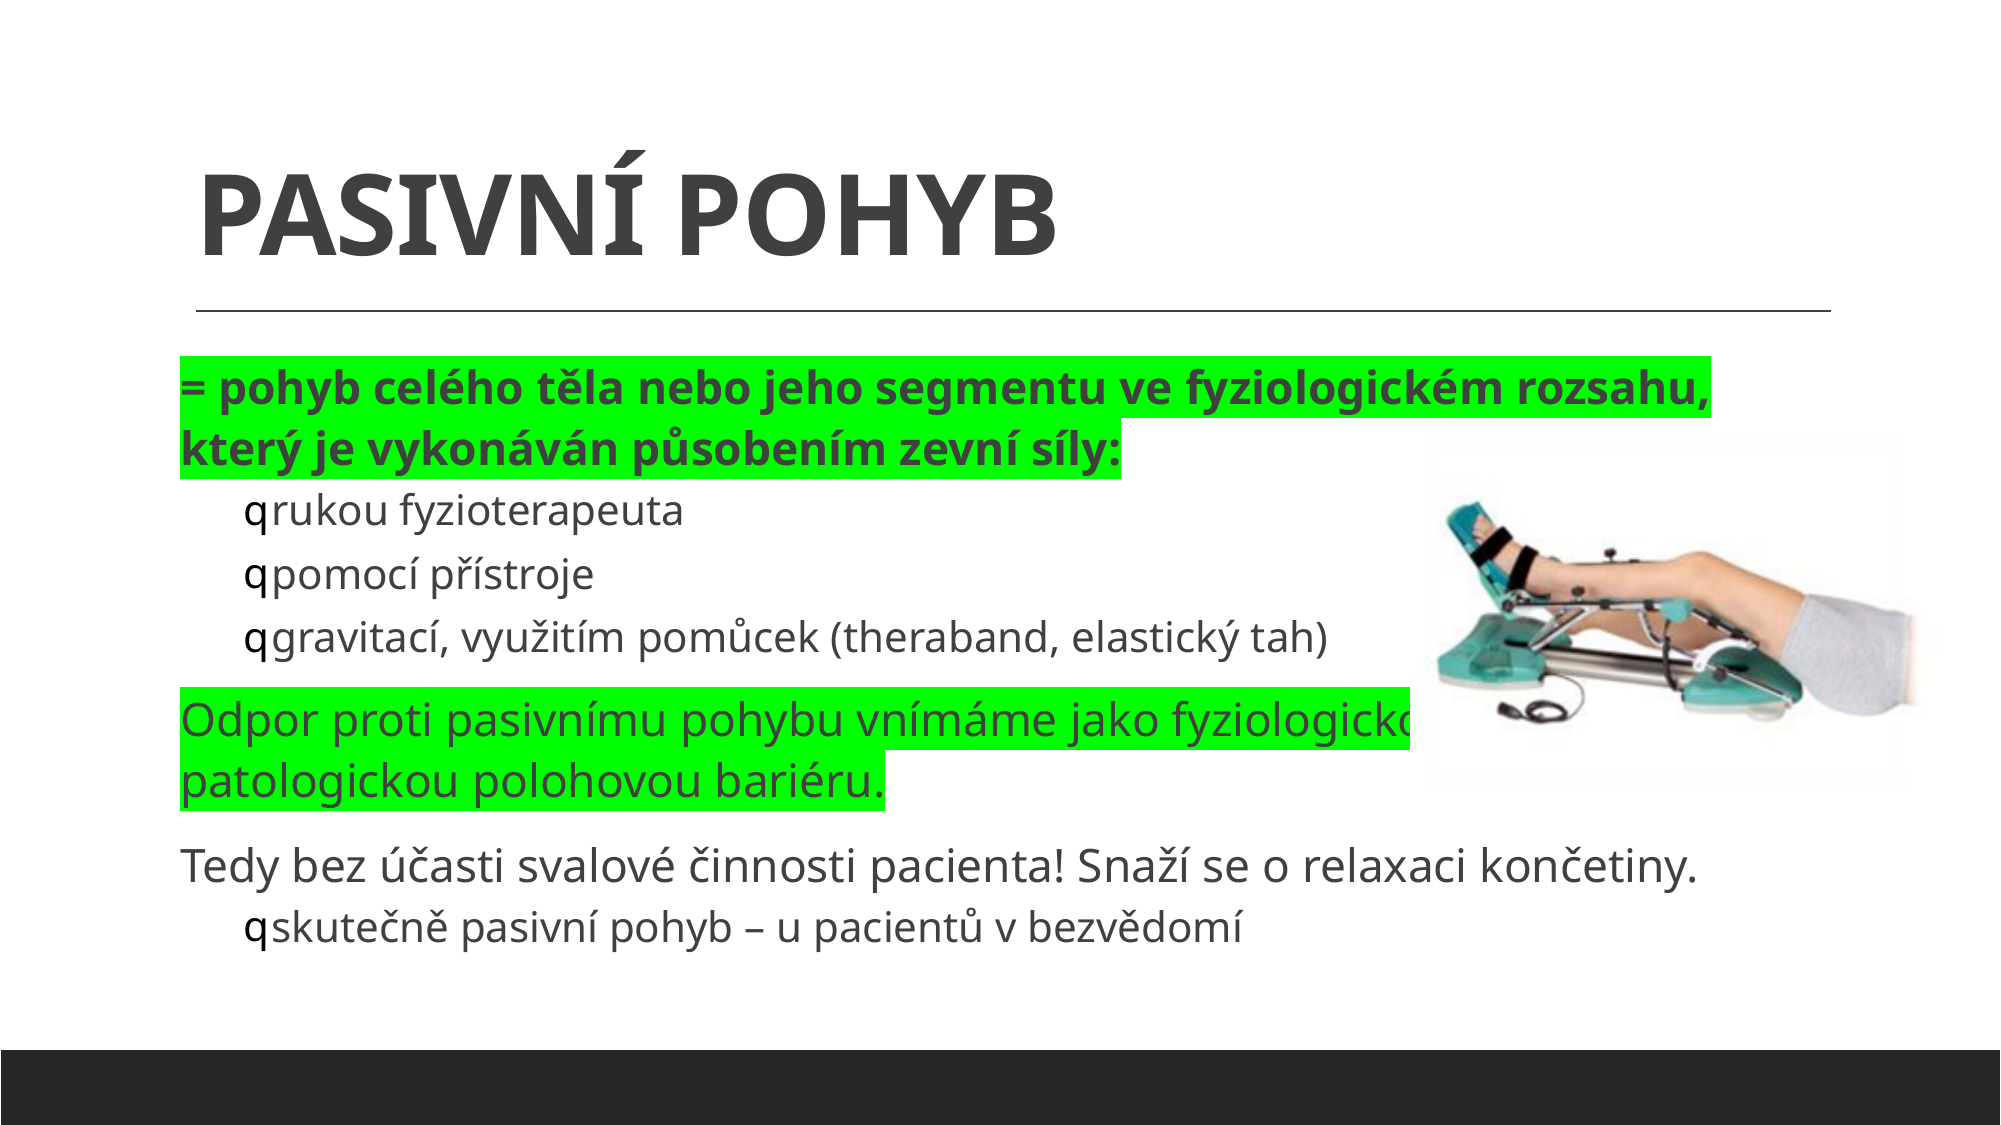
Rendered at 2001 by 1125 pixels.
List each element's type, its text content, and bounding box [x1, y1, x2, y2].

title PASIVNÍ POHYB [180, 47, 1831, 286]
picture [1410, 421, 1952, 809]
list = pohyb celého těla nebo jeho segmentu ve fyziologickém rozsahu, který je vykonáván působením zevní síly: rukou fyzioterapeuta pomocí přístroje gravitací, využitím pomůcek (theraband, elastický tah) Odpor proti pasivnímu pohybu vnímáme jako fyziologickou nebo patologickou polohovou bariéru. Tedy bez účasti svalové činnosti pacienta! Snaží se o relaxaci končetiny. skutečně pasivní pohyb – u pacientů v bezvědomí [180, 345, 1831, 963]
